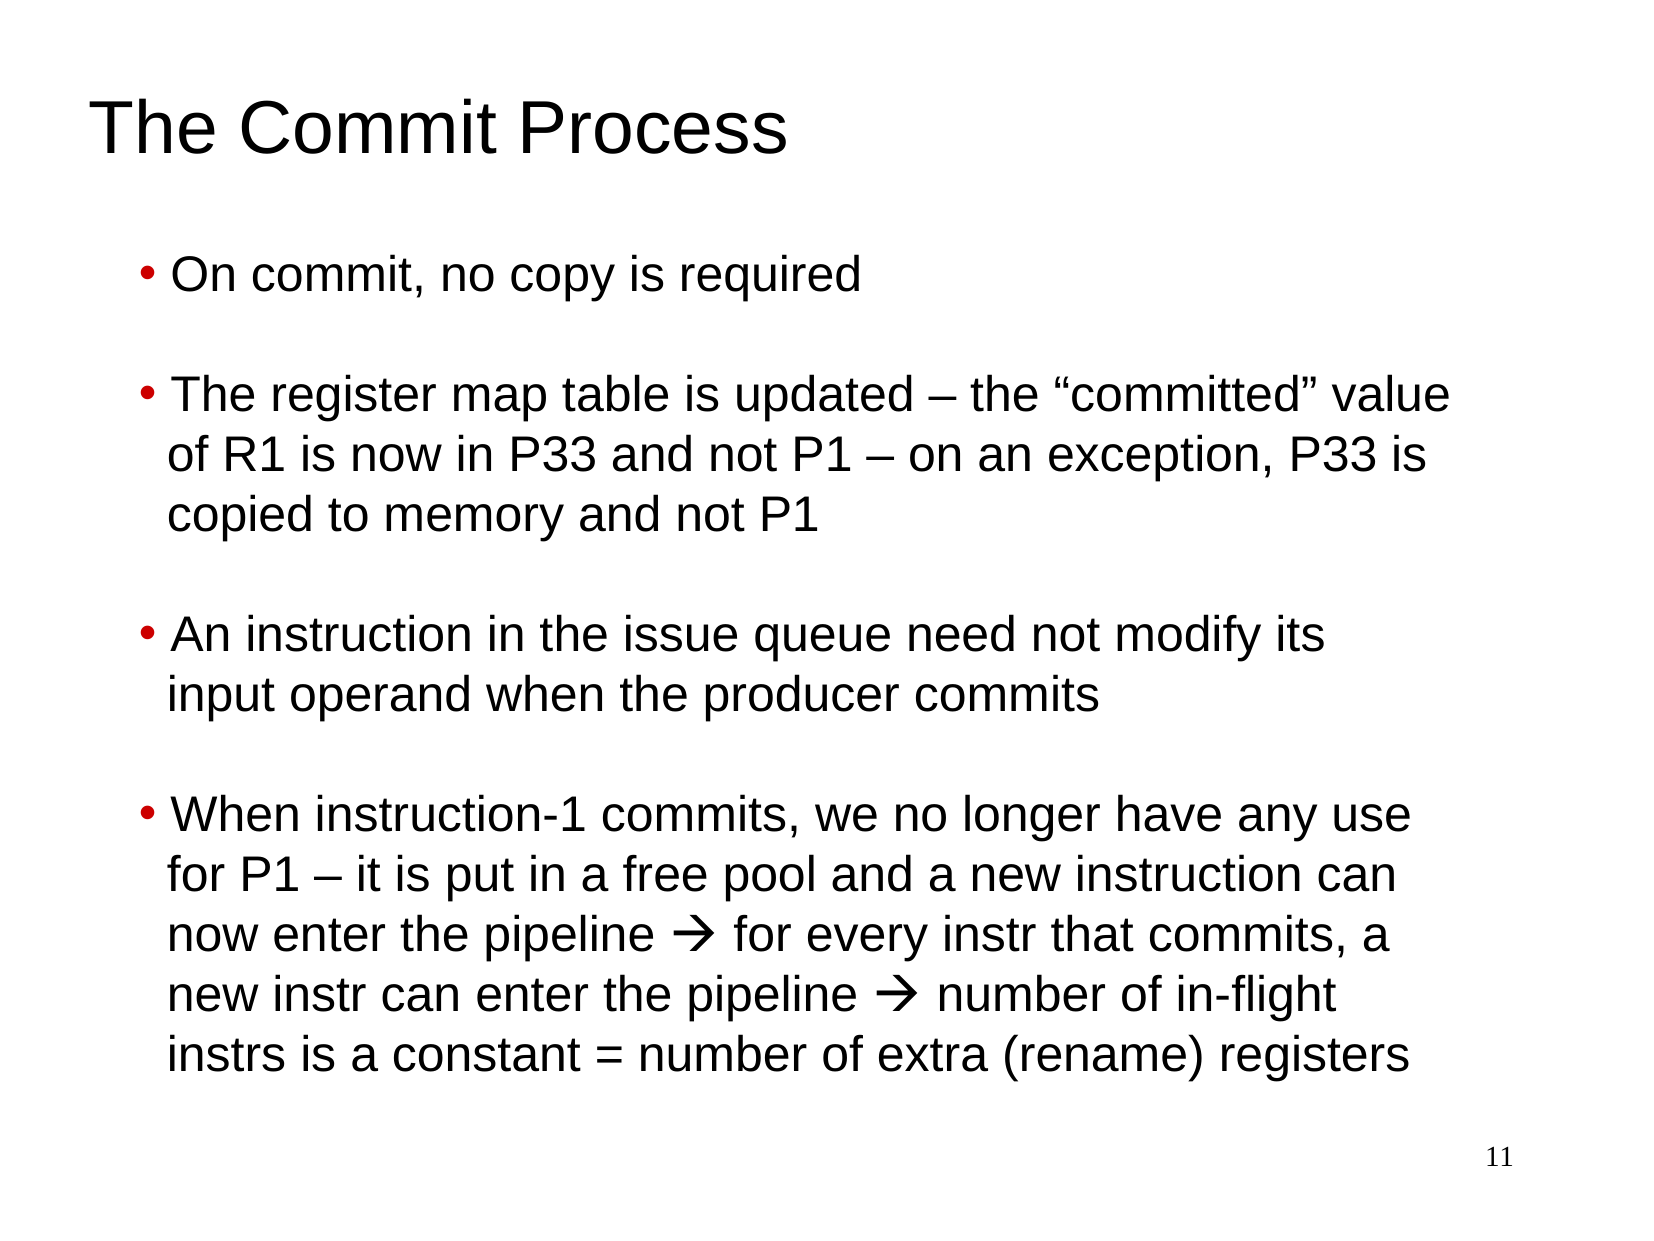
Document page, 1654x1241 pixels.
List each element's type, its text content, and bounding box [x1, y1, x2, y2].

text_box <number> [1185, 1129, 1530, 1213]
text_box The Commit Process [74, 71, 805, 177]
text_box On commit, no copy is required The register map table is updated – the “committed” value of R1 is now in P33 and not P1 – on an exception, P33 is copied to memory and not P1 An instruction in the issue queue need not modify its input operand when the producer commits When instruction-1 commits, we no longer have any use for P1 – it is put in a free pool and a new instruction can now enter the pipeline  for every instr that commits, a new instr can enter the pipeline  number of in-flight instrs is a constant = number of extra (rename) registers [124, 234, 1467, 1090]
